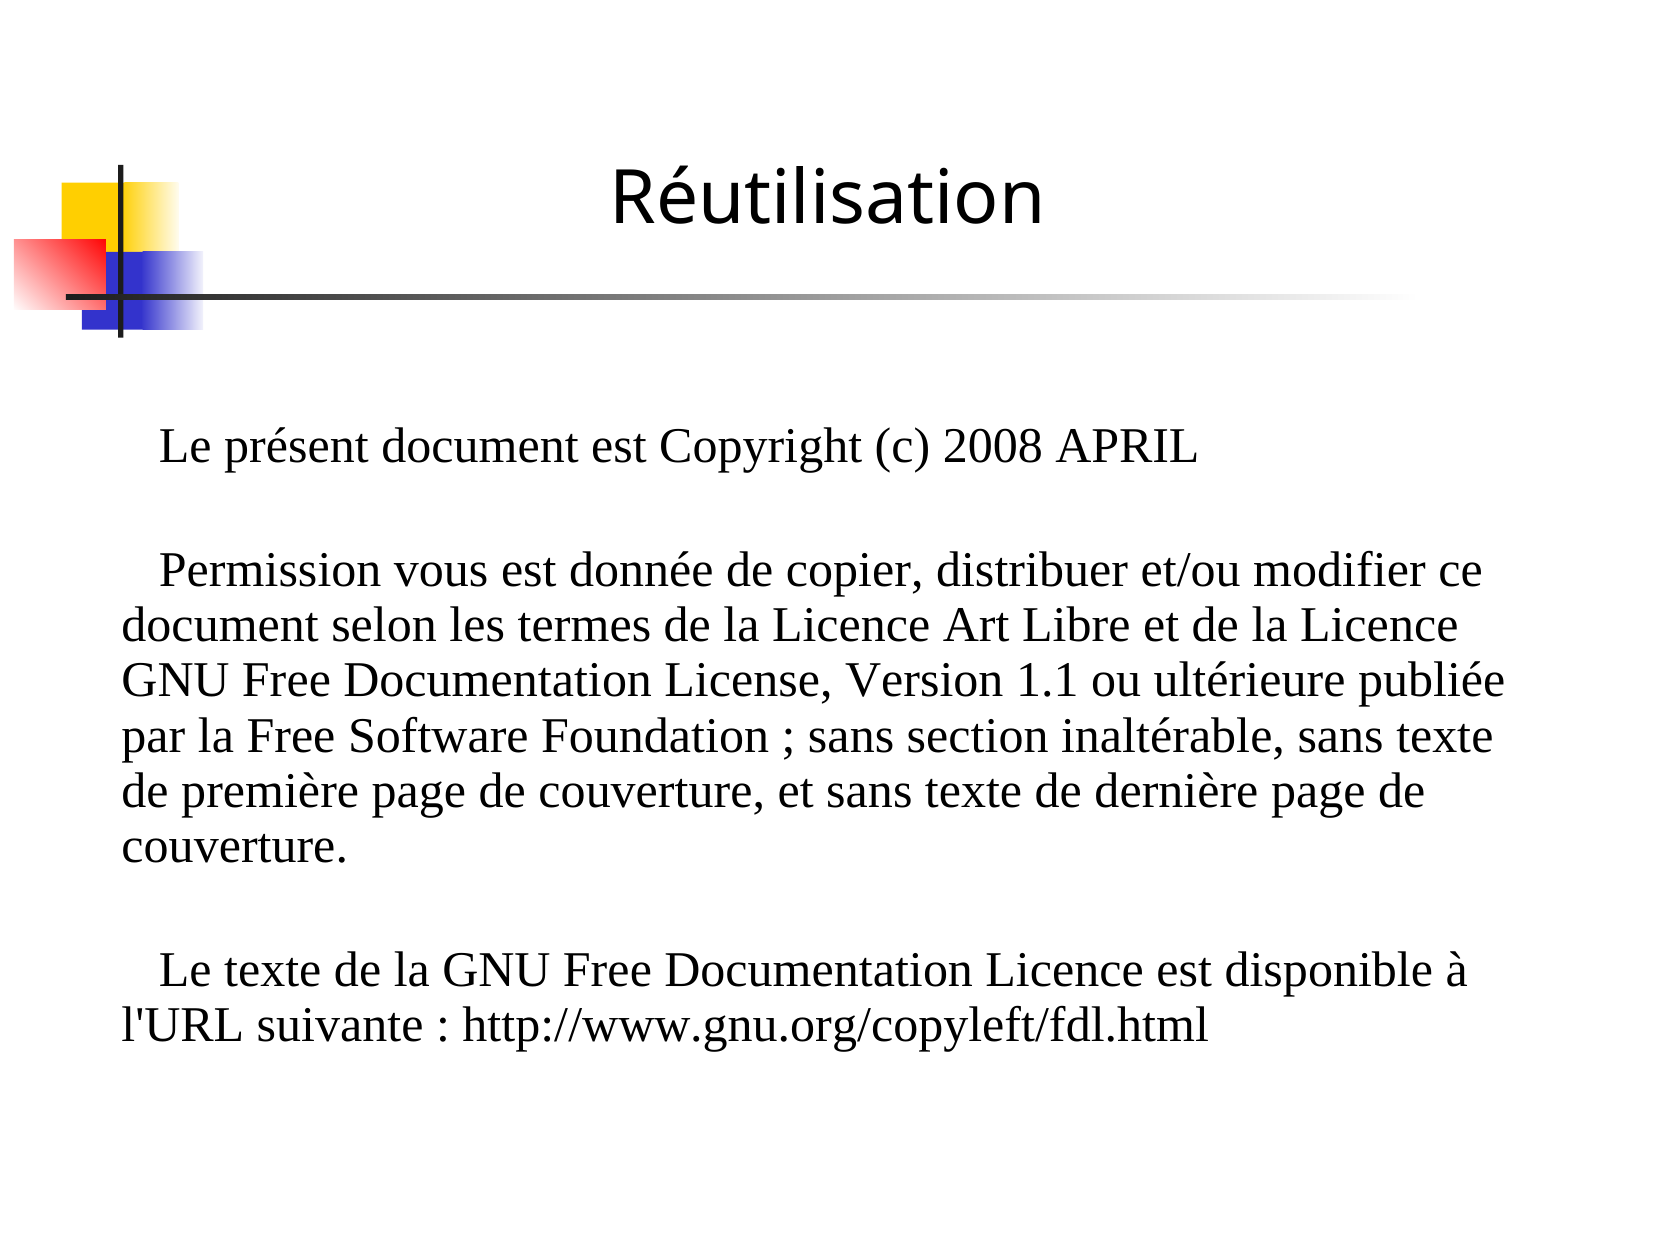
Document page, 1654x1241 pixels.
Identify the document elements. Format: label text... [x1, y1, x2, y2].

title Réutilisation [121, 91, 1534, 299]
subtitle Le présent document est Copyright (c) 2008 APRIL Permission vous est donnée de copier, distribuer et/ou modifier ce document selon les termes de la Licence Art Libre et de la Licence GNU Free Documentation License, Version 1.1 ou ultérieure publiée par la Free Software Foundation ; sans section inaltérable, sans texte de première page de couverture, et sans texte de dernière page de couverture. Le texte de la GNU Free Documentation Licence est disponible à l'URL suivante : http://www.gnu.org/copyleft/fdl.html [121, 344, 1534, 1127]
